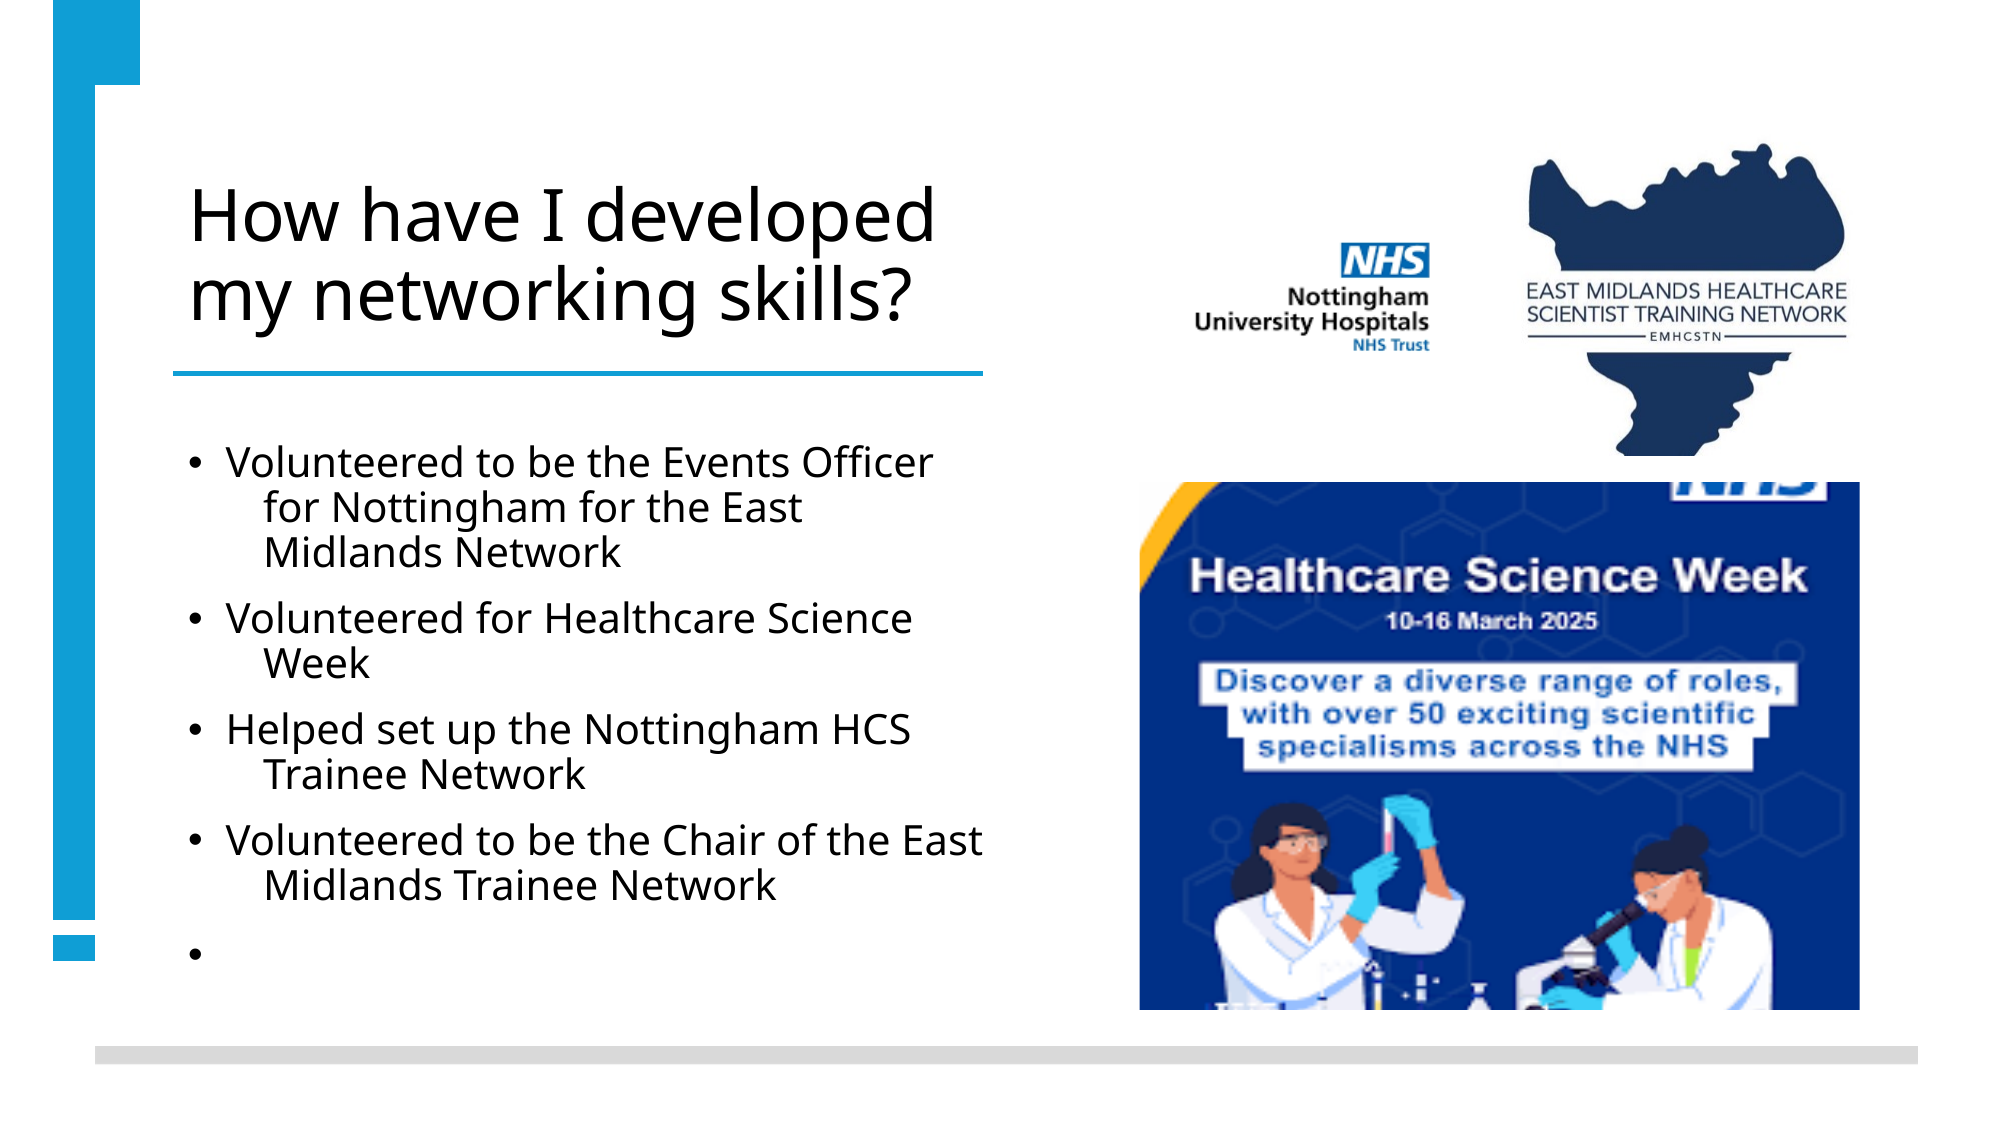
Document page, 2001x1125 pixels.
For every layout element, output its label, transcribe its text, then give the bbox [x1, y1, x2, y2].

list Volunteered to be the Events Officer for Nottingham for the East Midlands Network Volunteered for Healthcare Science Week Helped set up the Nottingham HCS Trainee Network Volunteered to be the Chair of the East Midlands Trainee Network [173, 411, 1001, 1008]
picture [1139, 127, 1487, 456]
picture [1513, 127, 1860, 456]
picture [1139, 482, 1860, 1010]
title How have I developed my networking skills? [173, 151, 1001, 344]
text_box [0, 0, 2000, 1125]
